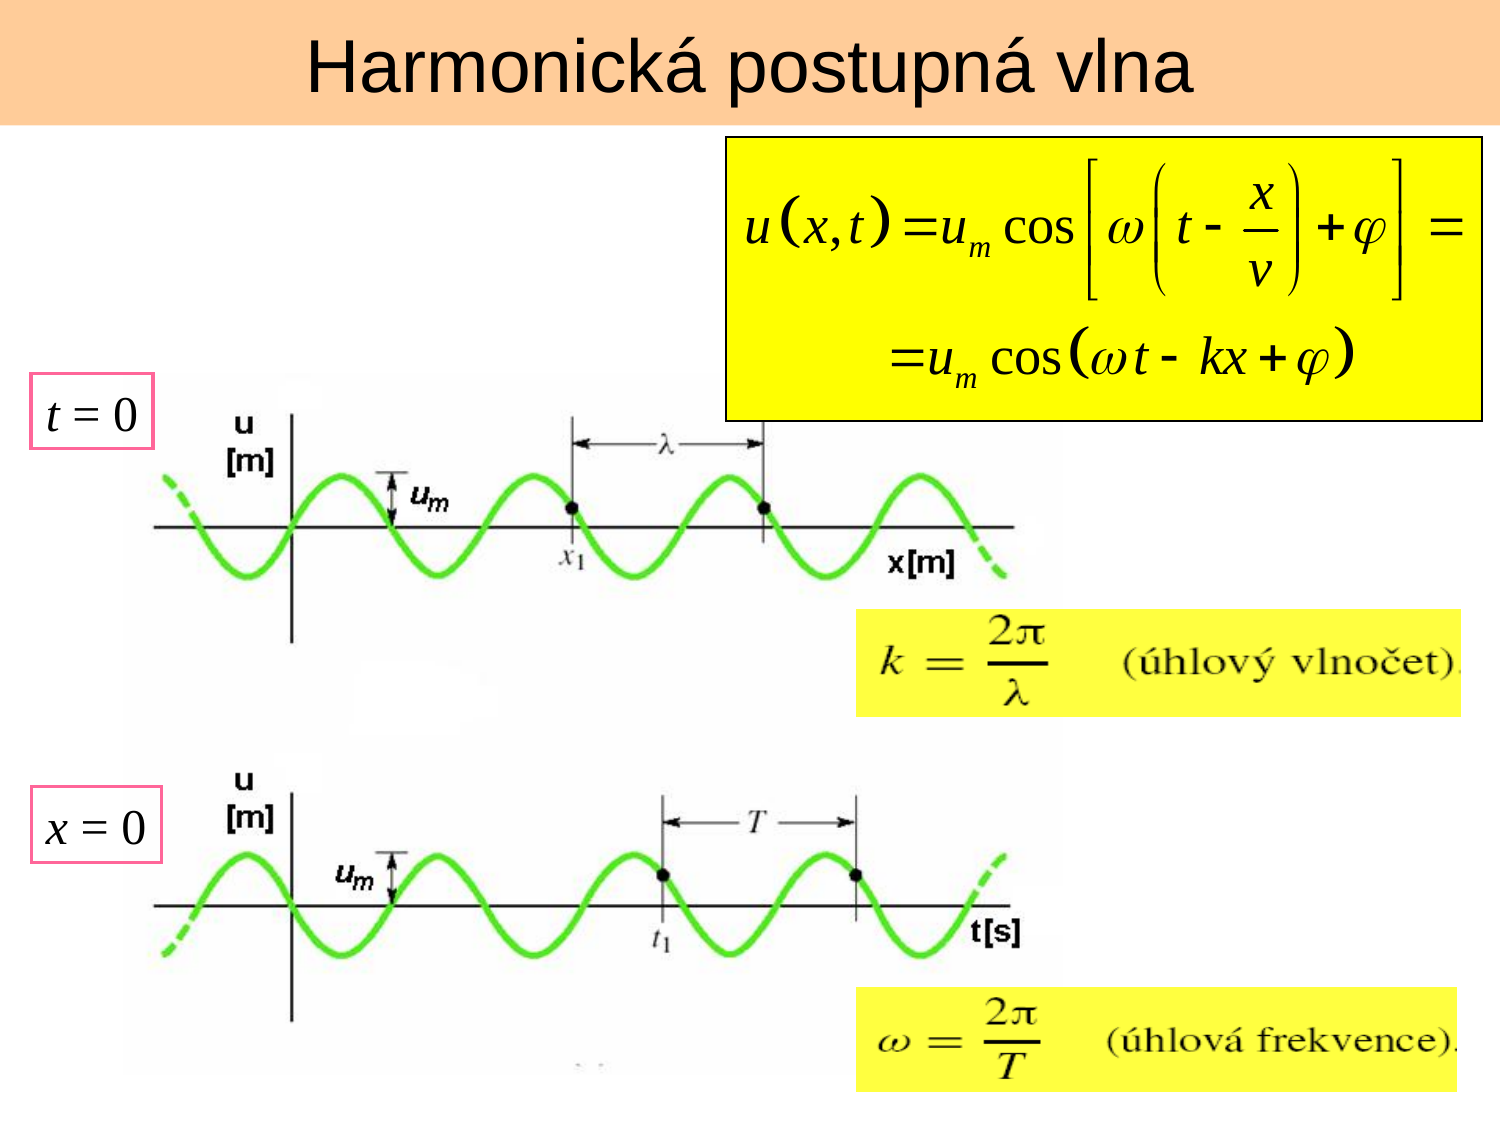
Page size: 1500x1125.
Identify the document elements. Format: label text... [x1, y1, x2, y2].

chart [738, 148, 1465, 404]
picture [123, 373, 1461, 1092]
text_box x = 0 [31, 786, 162, 863]
text_box Harmonická postupná vlna [0, 0, 1500, 126]
text_box [726, 137, 1483, 421]
text_box t = 0 [31, 373, 154, 449]
